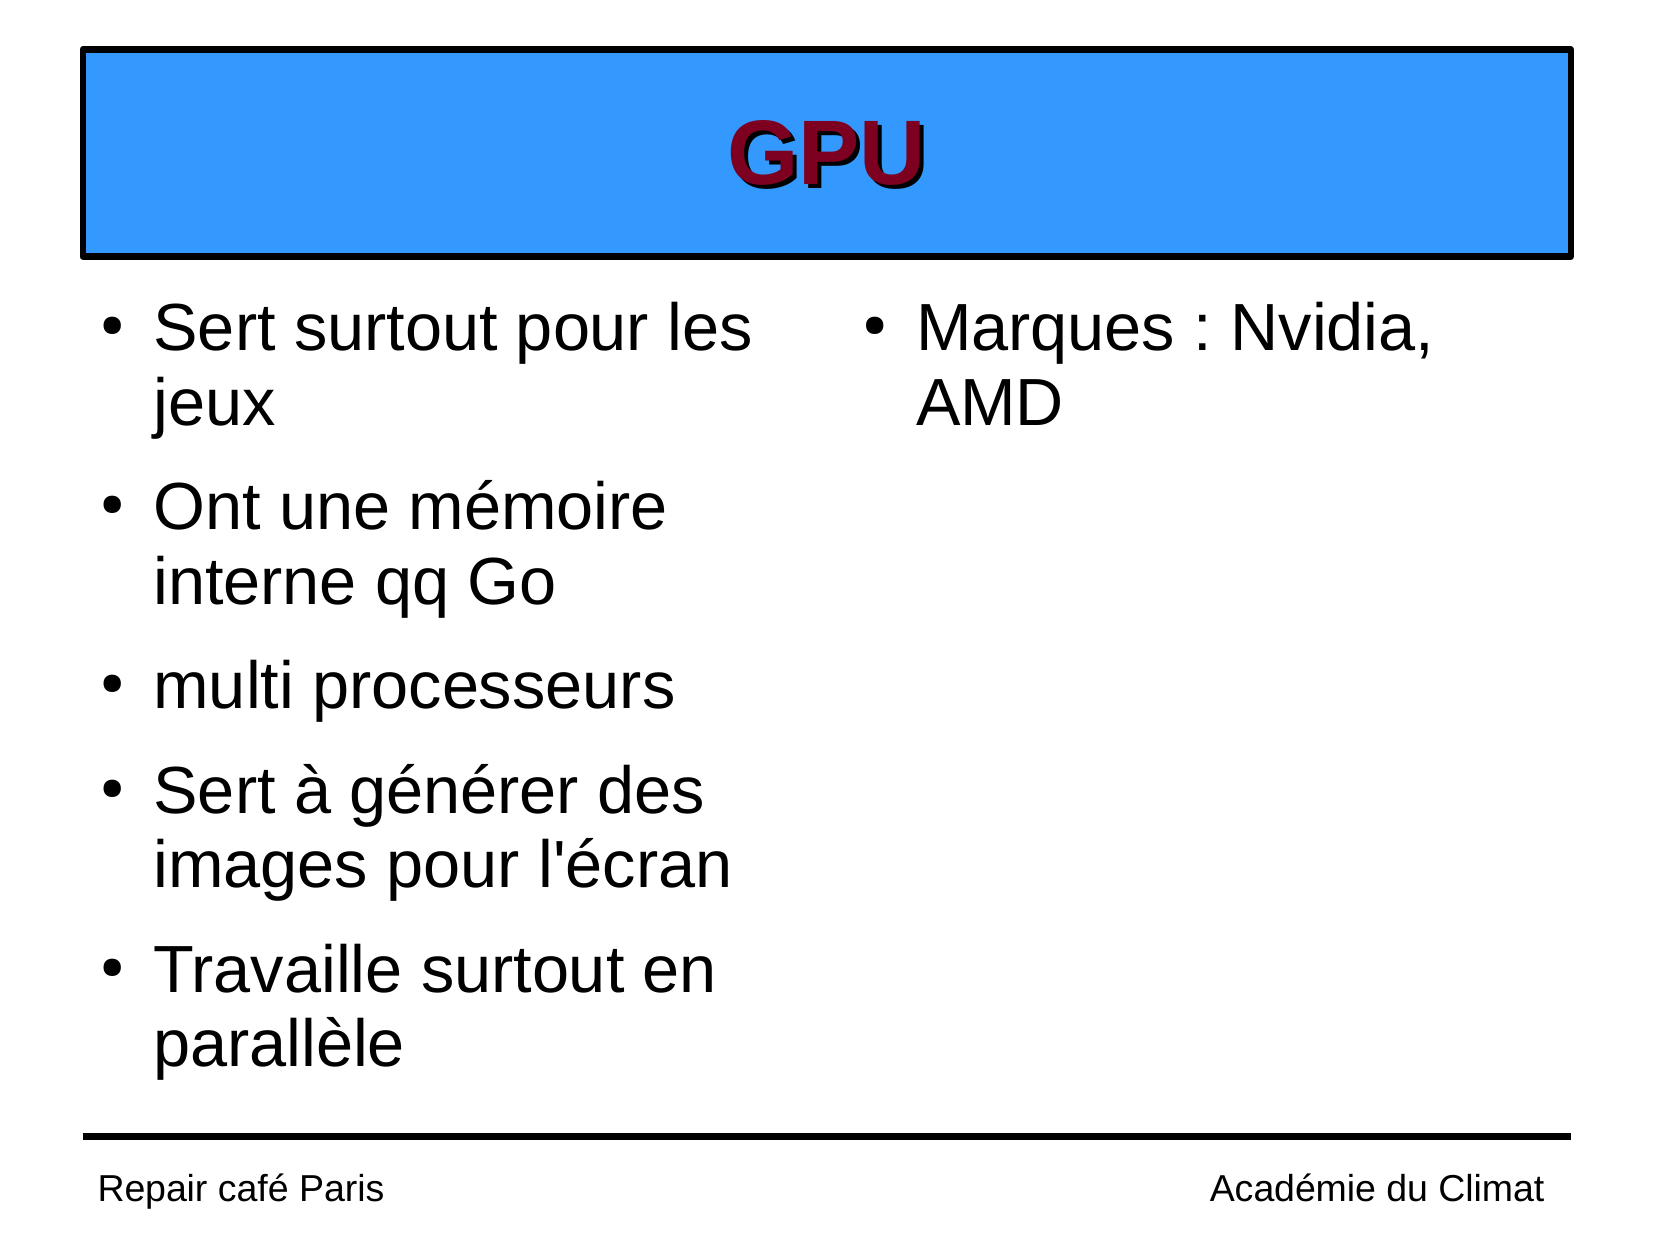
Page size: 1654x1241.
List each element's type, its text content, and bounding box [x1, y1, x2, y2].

text_box Repair café Paris Académie du Climat [82, 1160, 1571, 1217]
list Sert surtout pour les jeux Ont une mémoire interne qq Go multi processeurs Sert à générer des images pour l'écran Travaille surtout en parallèle [82, 290, 809, 1109]
title GPU [82, 49, 1571, 257]
list Marques : Nvidia, AMD [845, 290, 1572, 1109]
